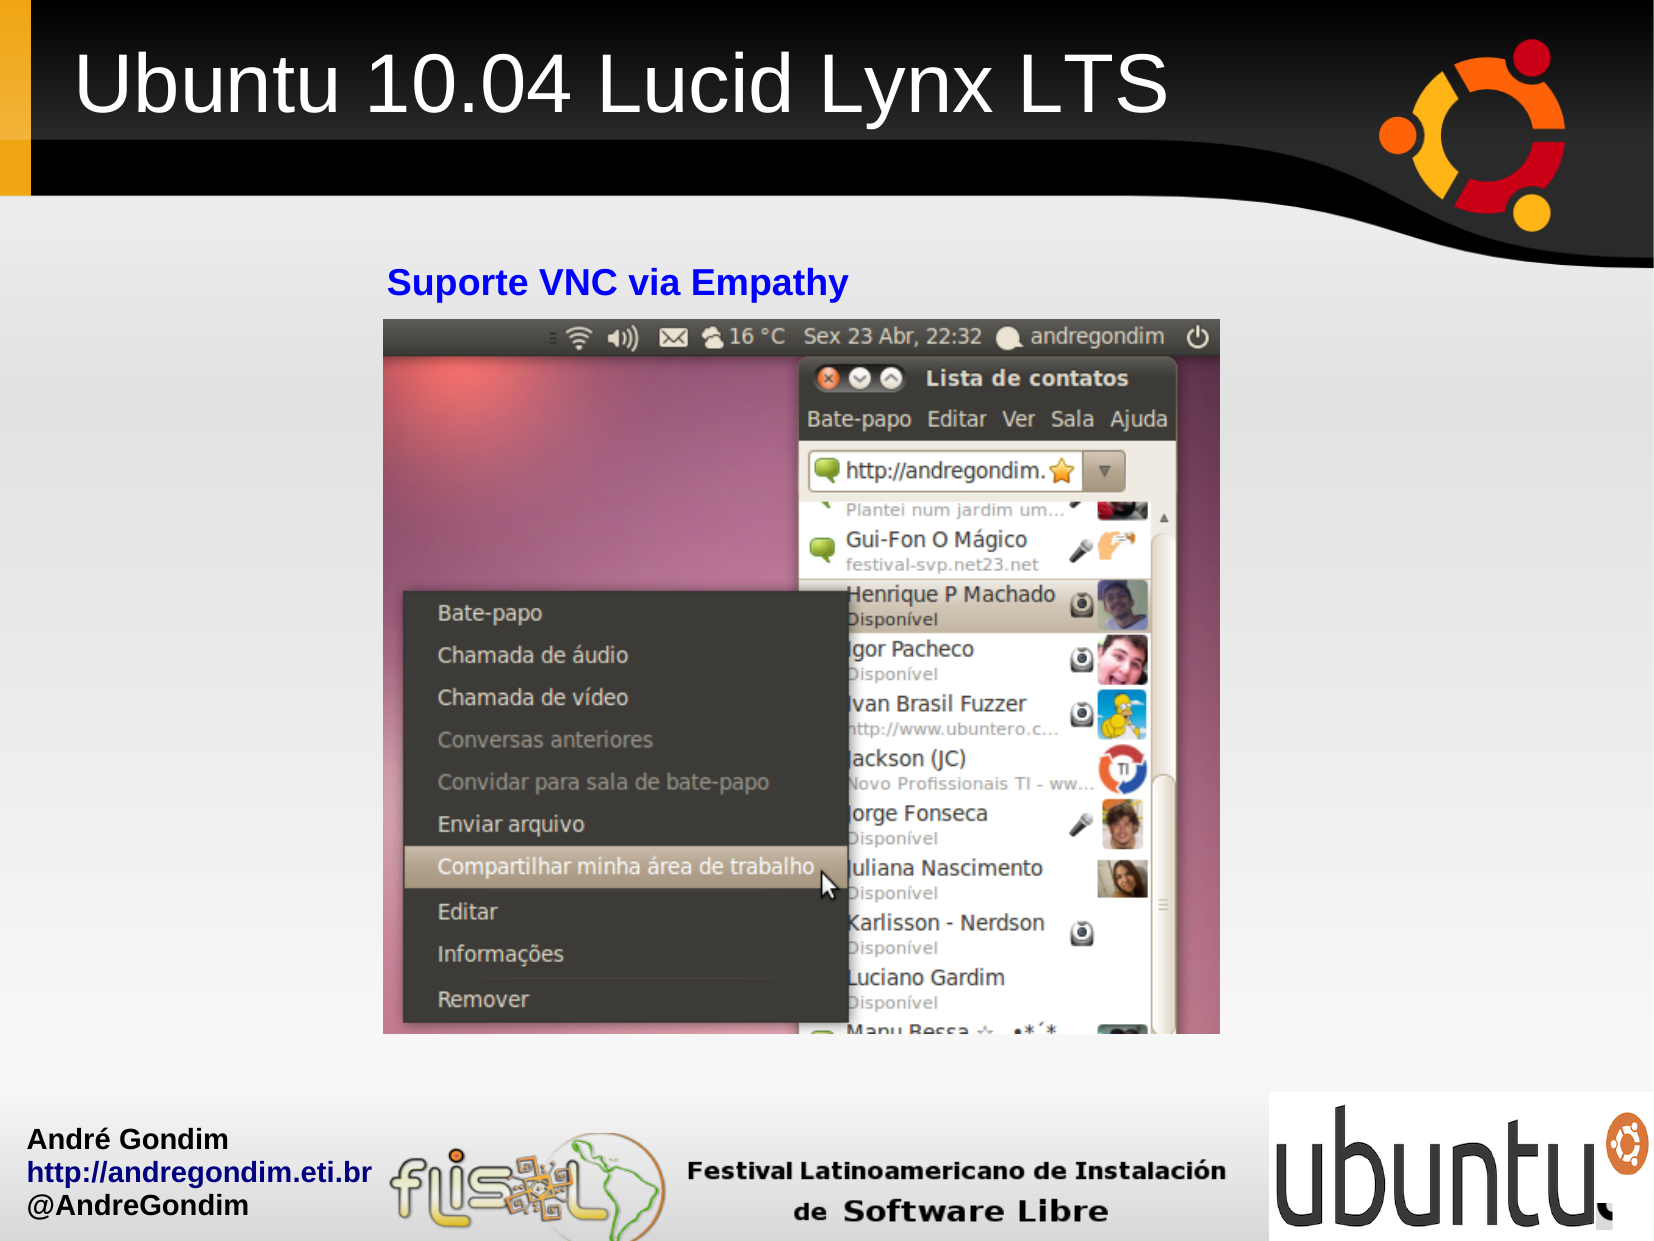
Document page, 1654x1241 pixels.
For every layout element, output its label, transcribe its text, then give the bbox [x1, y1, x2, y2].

text_box Suporte VNC via Empathy [372, 253, 865, 311]
picture [0, 0, 1654, 1241]
